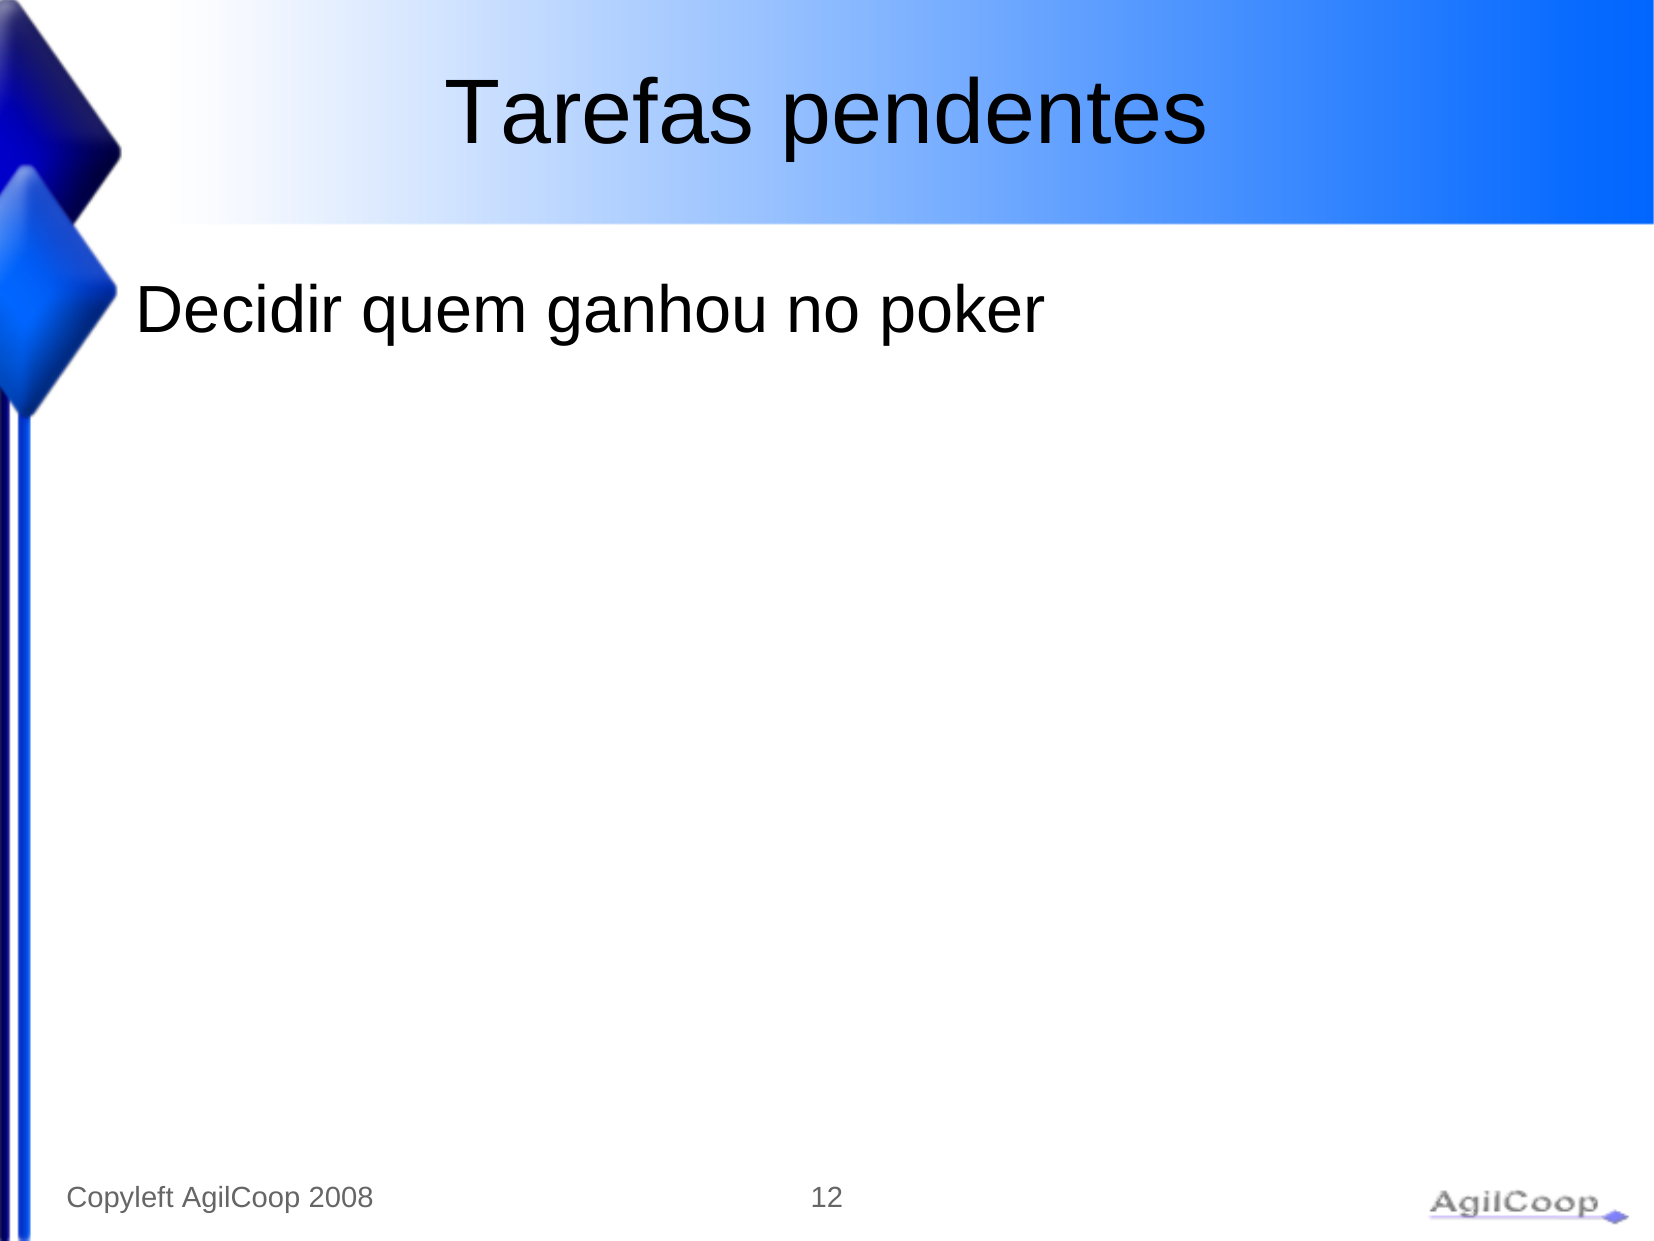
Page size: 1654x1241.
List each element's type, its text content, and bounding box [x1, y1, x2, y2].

list Decidir quem ganhou no poker [118, 271, 1607, 1108]
title Tarefas pendentes [82, 15, 1571, 208]
picture [0, 0, 1654, 1241]
